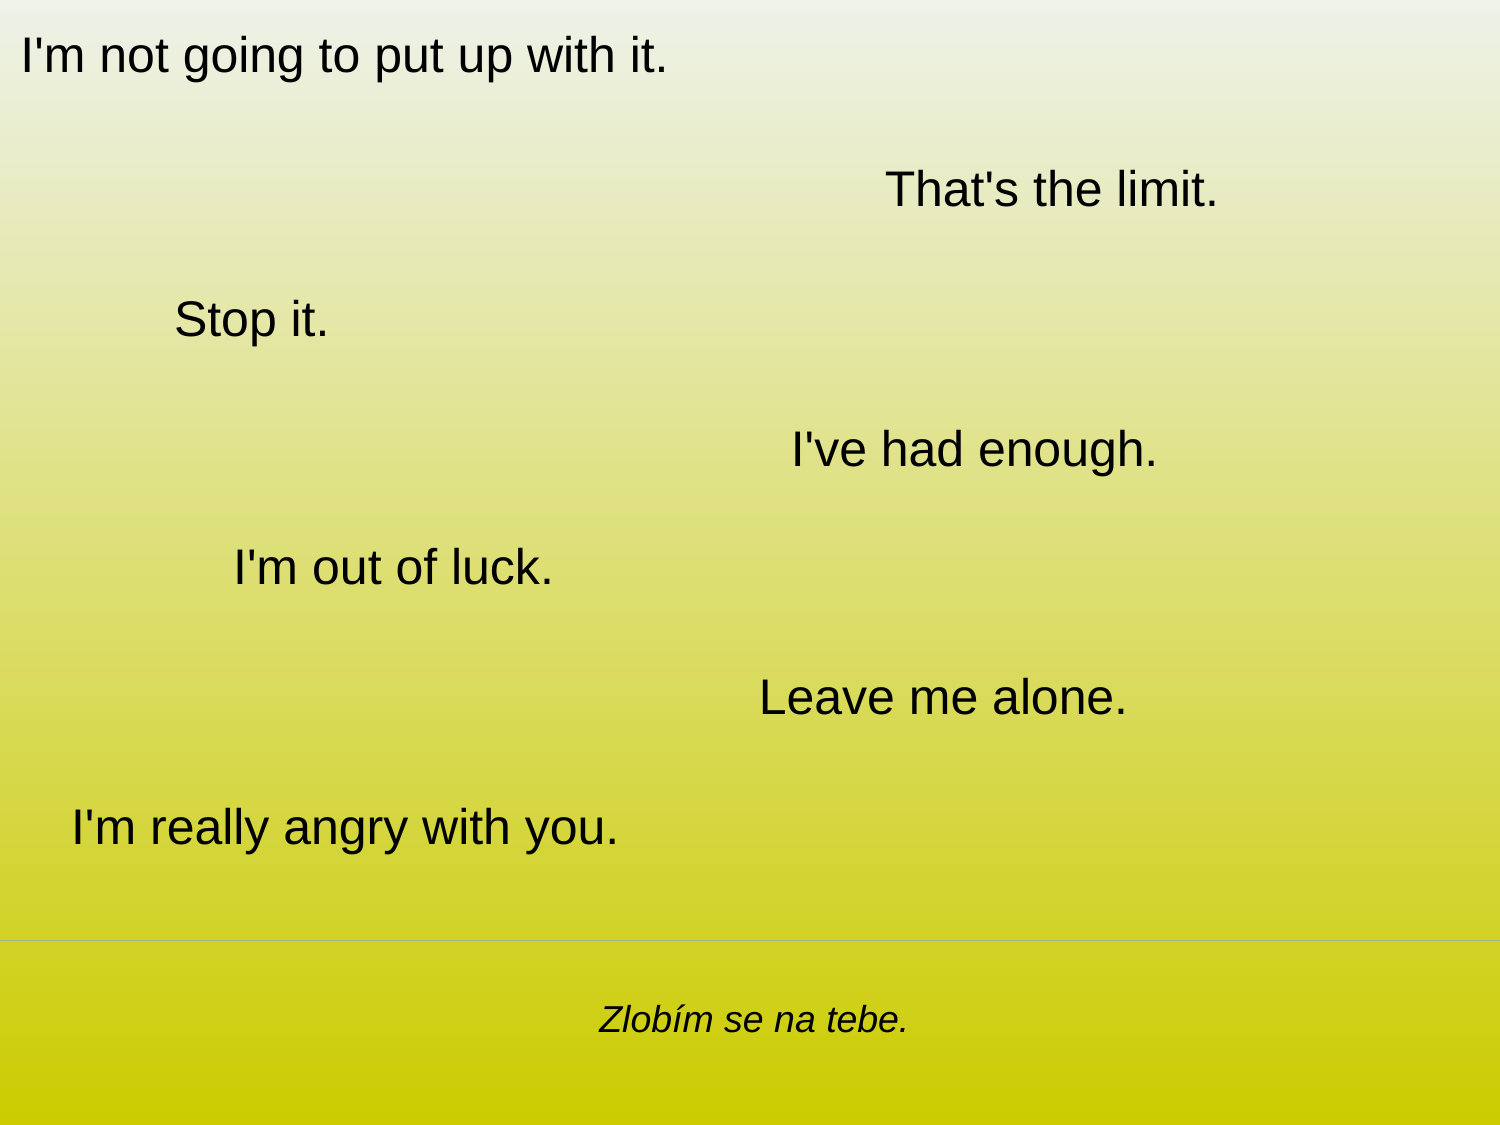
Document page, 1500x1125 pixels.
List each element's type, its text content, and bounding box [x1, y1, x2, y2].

text_box I'm not going to put up with it. [5, 14, 703, 90]
text_box Zlobím se na tebe. [584, 987, 925, 1049]
text_box Stop it. [159, 278, 444, 355]
text_box Leave me alone. [744, 656, 1164, 733]
text_box I'm out of luck. [218, 527, 609, 603]
text_box That's the limit. [870, 148, 1235, 225]
text_box I've had enough. [775, 408, 1174, 485]
text_box I'm really angry with you. [56, 786, 635, 863]
